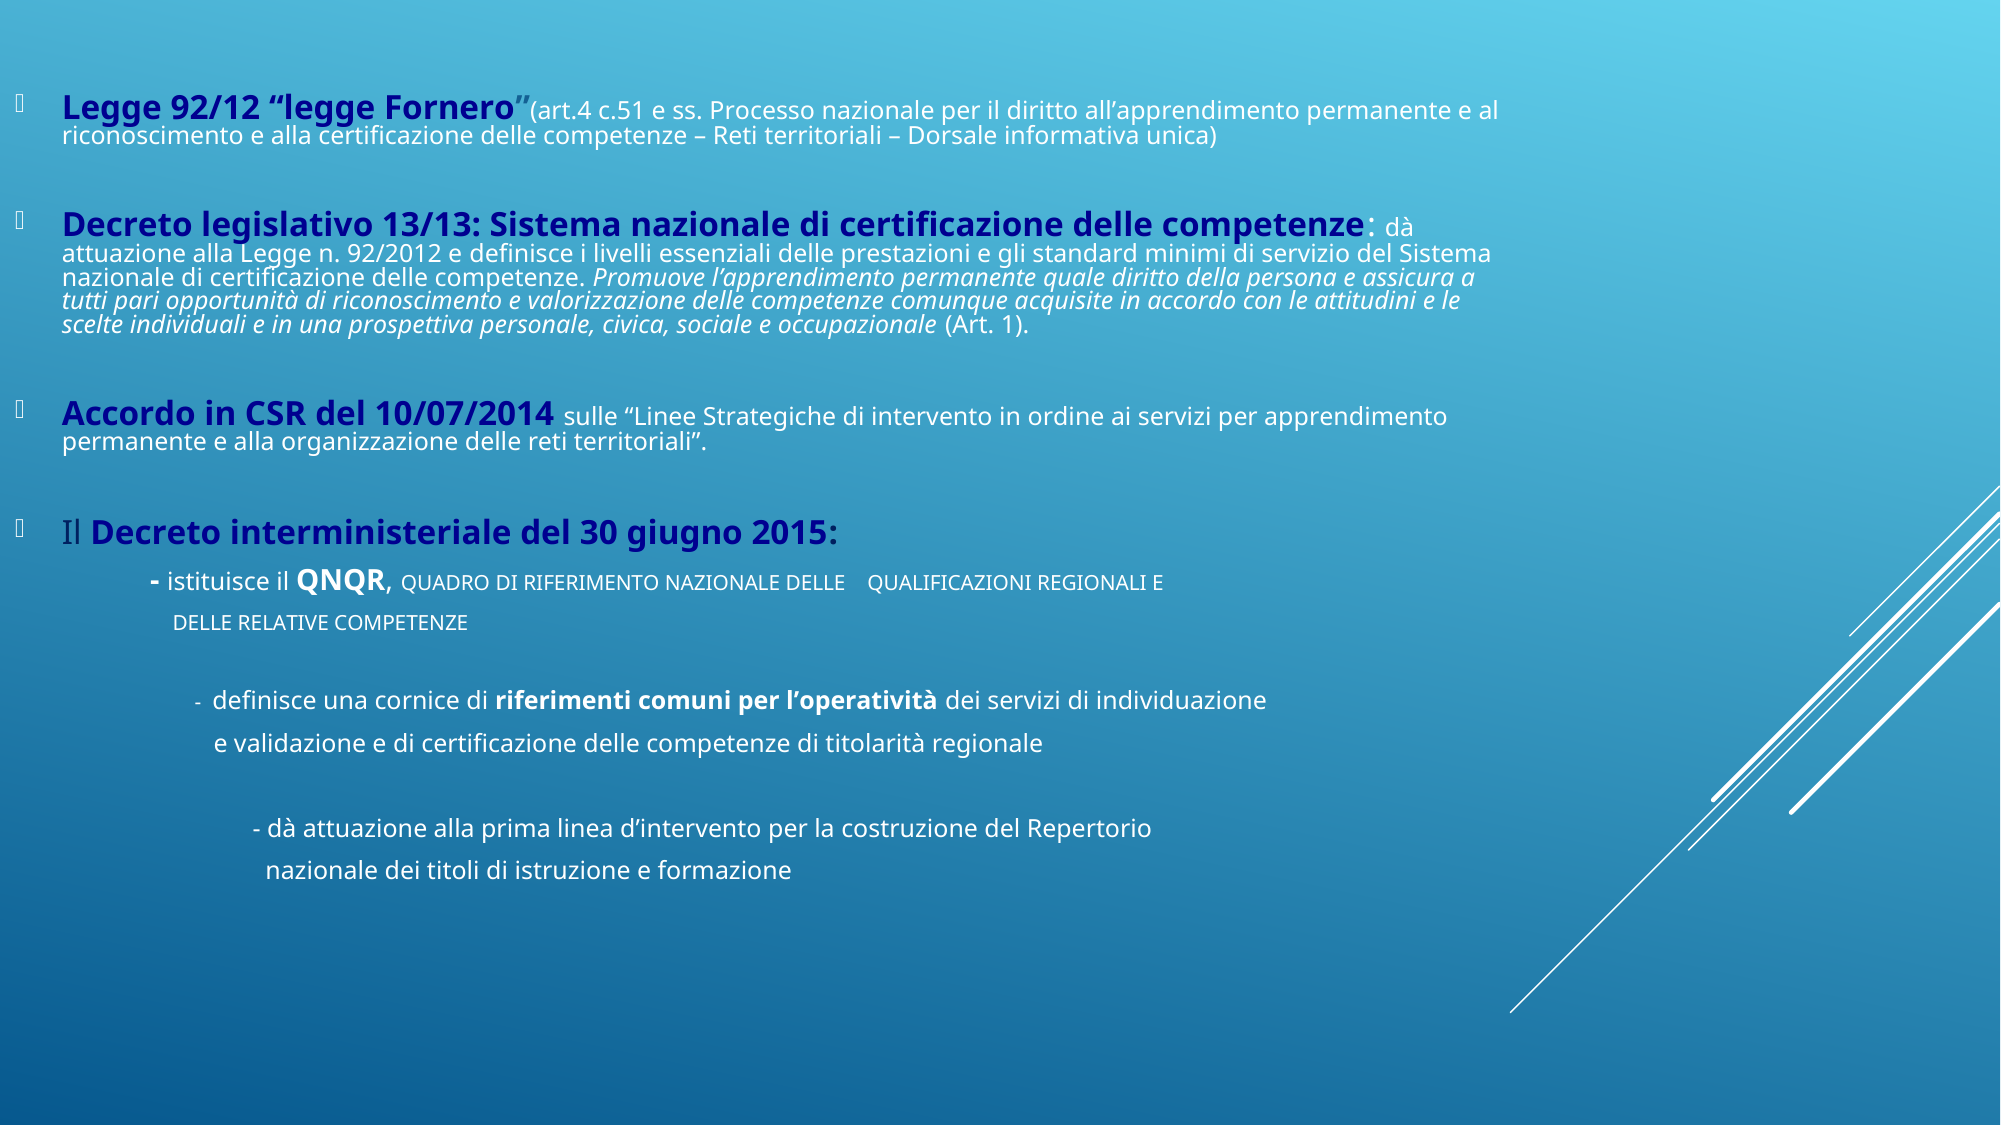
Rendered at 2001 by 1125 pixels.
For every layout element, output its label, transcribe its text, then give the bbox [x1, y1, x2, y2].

list Legge 92/12 “legge Fornero”(art.4 c.51 e ss. Processo nazionale per il diritto all’apprendimento permanente e al riconoscimento e alla certificazione delle competenze – Reti territoriali – Dorsale informativa unica) Decreto legislativo 13/13: Sistema nazionale di certificazione delle competenze: dà attuazione alla Legge n. 92/2012 e definisce i livelli essenziali delle prestazioni e gli standard minimi di servizio del Sistema nazionale di certificazione delle competenze. Promuove l’apprendimento permanente quale diritto della persona e assicura a tutti pari opportunità di riconoscimento e valorizzazione delle competenze comunque acquisite in accordo con le attitudini e le scelte individuali e in una prospettiva personale, civica, sociale e occupazionale (Art. 1). Accordo in CSR del 10/07/2014 sulle “Linee Strategiche di intervento in ordine ai servizi per apprendimento permanente e alla organizzazione delle reti territoriali”. Il Decreto interministeriale del 30 giugno 2015: - istituisce il QNQR, QUADRO DI RIFERIMENTO NAZIONALE DELLE QUALIFICAZIONI REGIONALI E DELLE RELATIVE COMPETENZE - definisce una cornice di riferimenti comuni per l’operatività dei servizi di individuazione e validazione e di certificazione delle competenze di titolarità regionale - dà attuazione alla prima linea d’intervento per la costruzione del Repertorio nazionale dei titoli di istruzione e formazione [0, 86, 1544, 1125]
